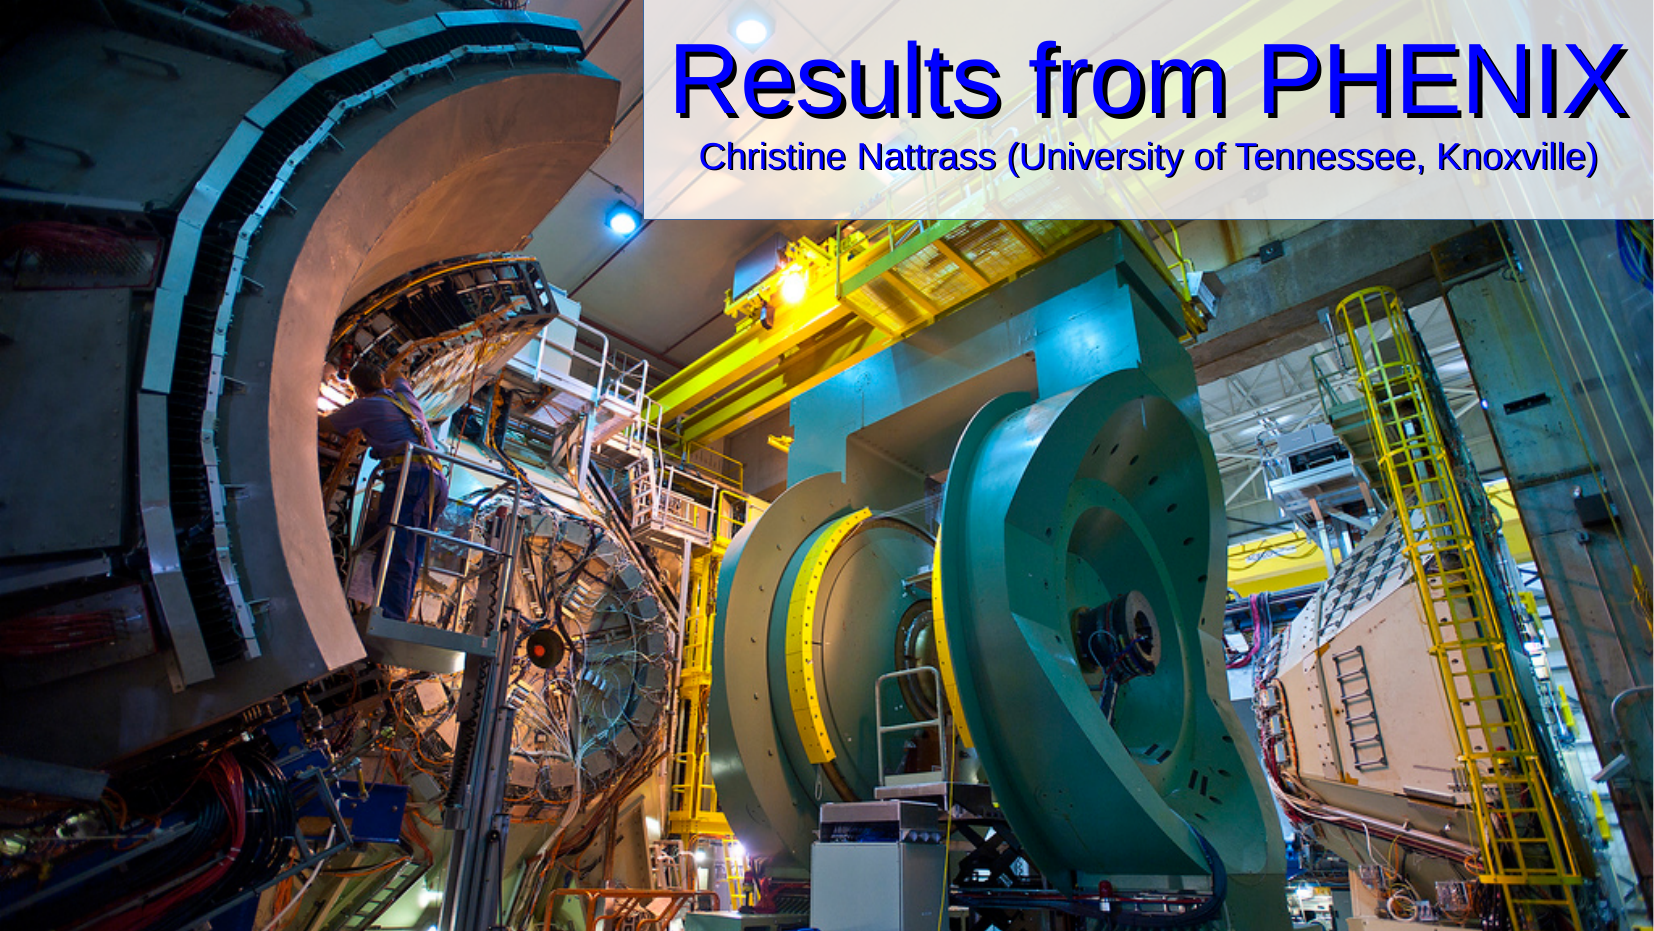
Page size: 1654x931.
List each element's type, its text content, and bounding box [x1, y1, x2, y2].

text_box [643, 0, 1654, 220]
text_box Results from PHENIX Christine Nattrass (University of Tennessee, Knoxville) [653, 15, 1645, 185]
picture [0, 0, 1654, 931]
